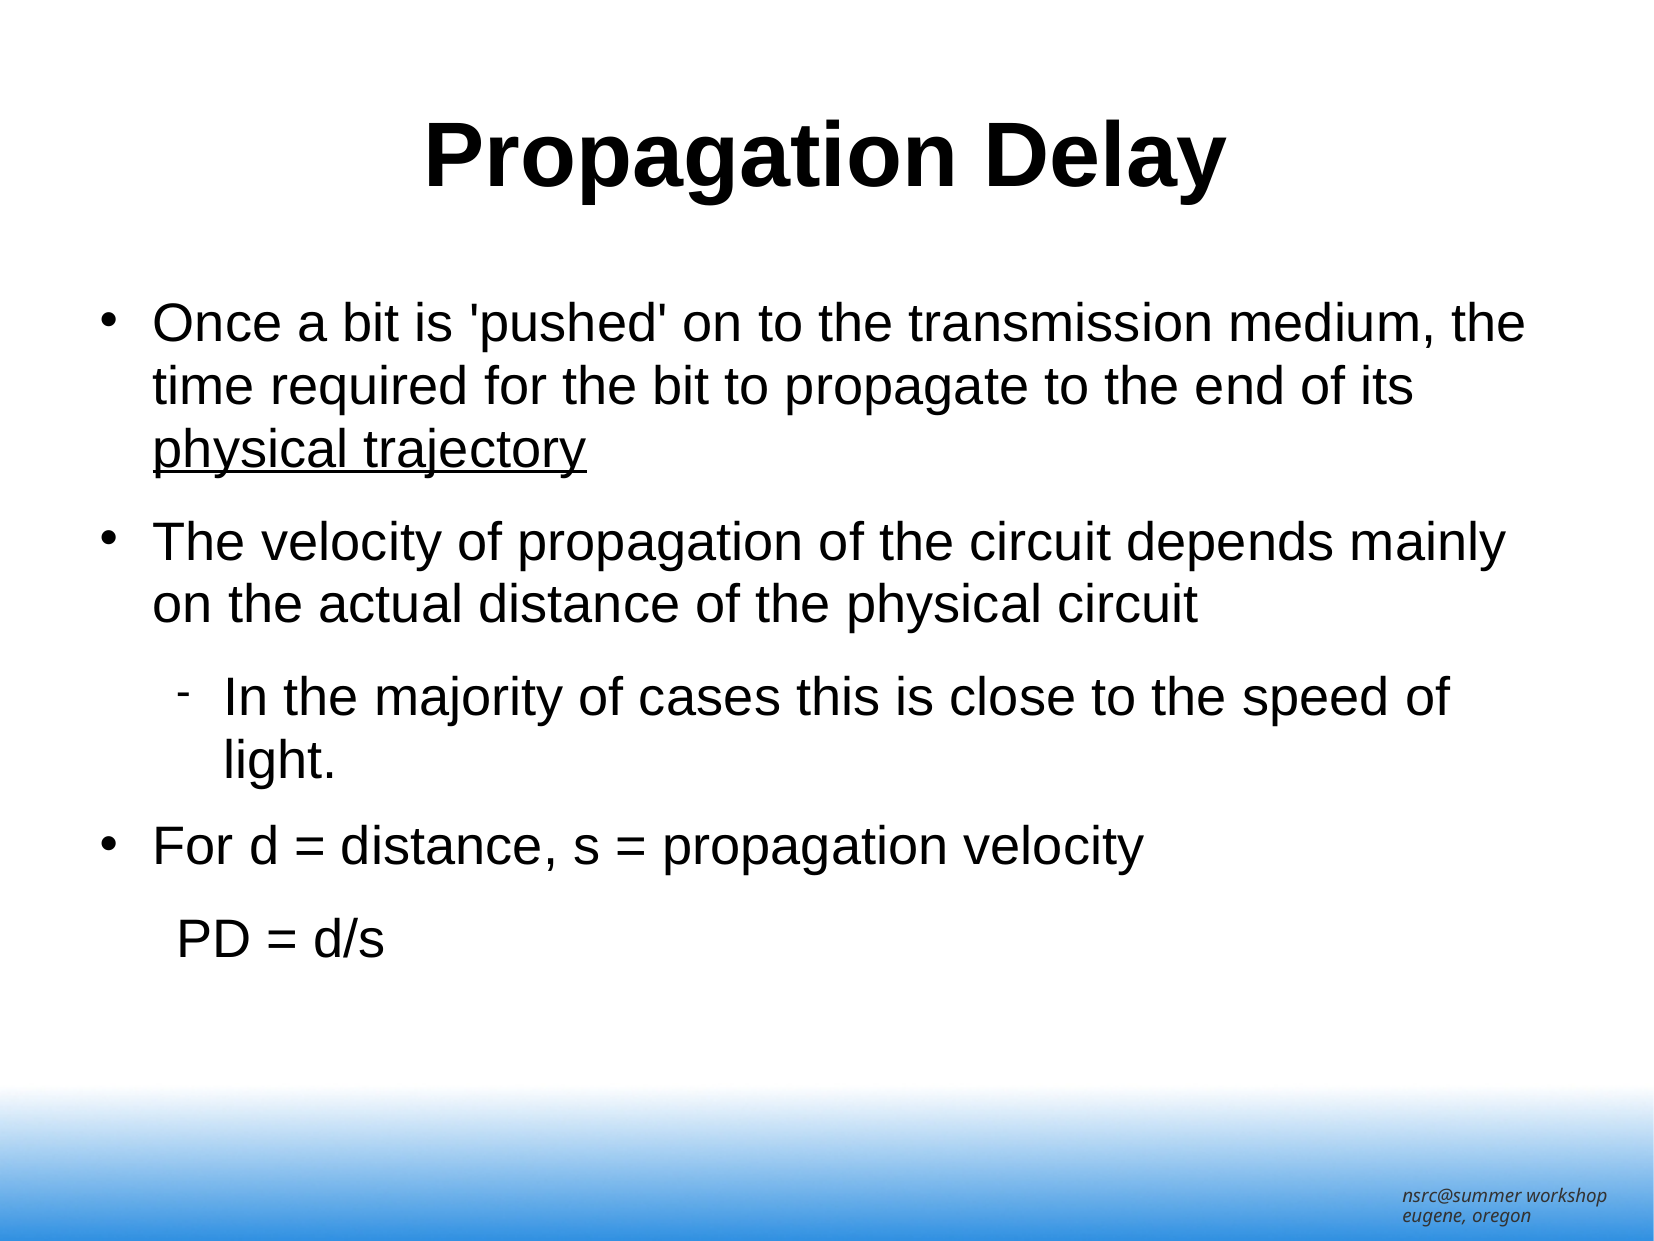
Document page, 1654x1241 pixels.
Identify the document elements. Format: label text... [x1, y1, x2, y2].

picture [0, 1083, 1654, 1241]
list Once a bit is 'pushed' on to the transmission medium, the time required for the bit to propagate to the end of its physical trajectory The velocity of propagation of the circuit depends mainly on the actual distance of the physical circuit In the majority of cases this is close to the speed of light. For d = distance, s = propagation velocity PD = d/s [82, 290, 1571, 1109]
title Propagation Delay [82, 49, 1571, 257]
